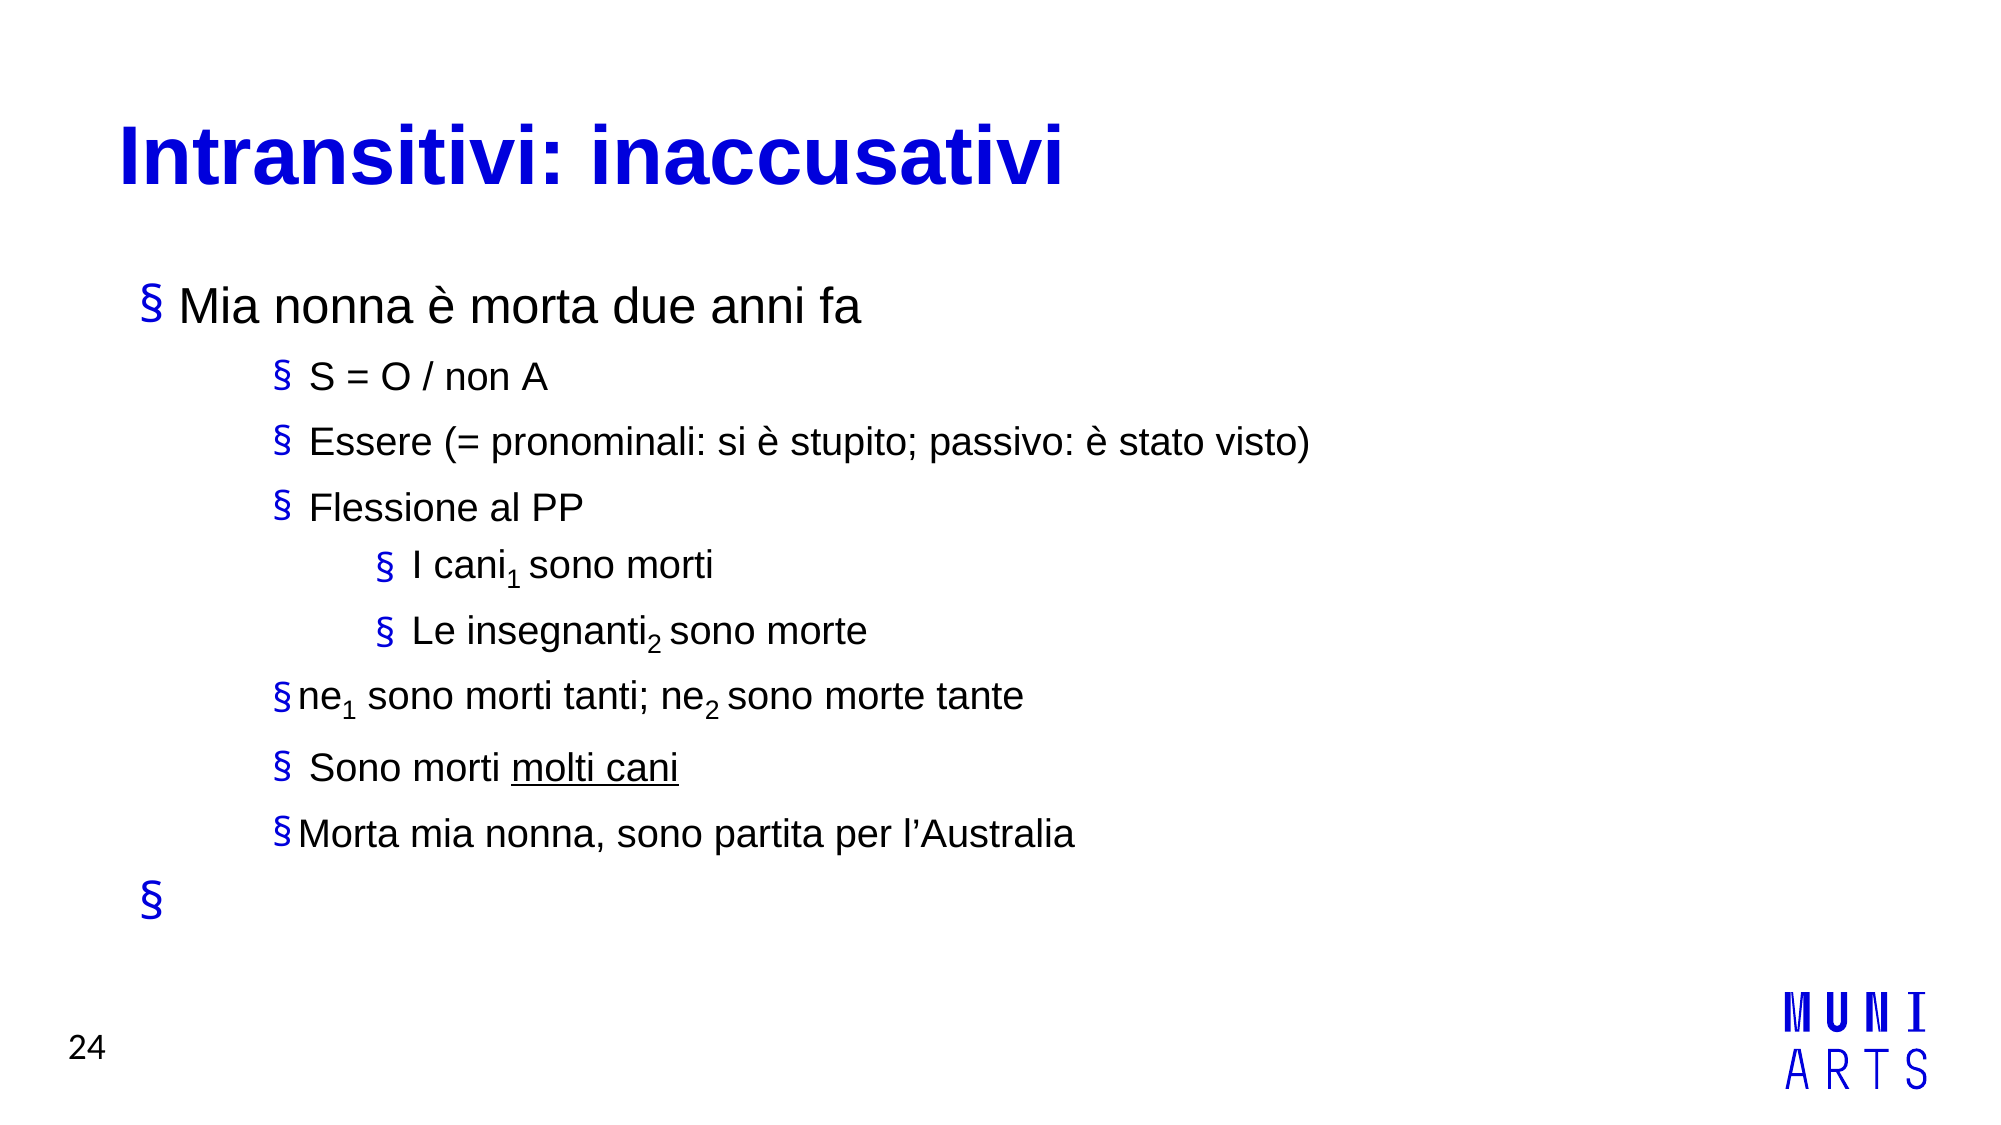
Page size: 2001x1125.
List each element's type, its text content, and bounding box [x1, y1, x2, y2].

text_box [67, 1021, 110, 1063]
title Intransitivi: inaccusativi [118, 118, 1883, 193]
list Mia nonna è morta due anni fa S = O / non A Essere (= pronominali: si è stupito; passivo: è stato visto) Flessione al PP I cani1 sono morti Le insegnanti2 sono morte ne1 sono morti tanti; ne2 sono morte tante Sono morti molti cani Morta mia nonna, sono partita per l’Australia [118, 268, 1976, 860]
